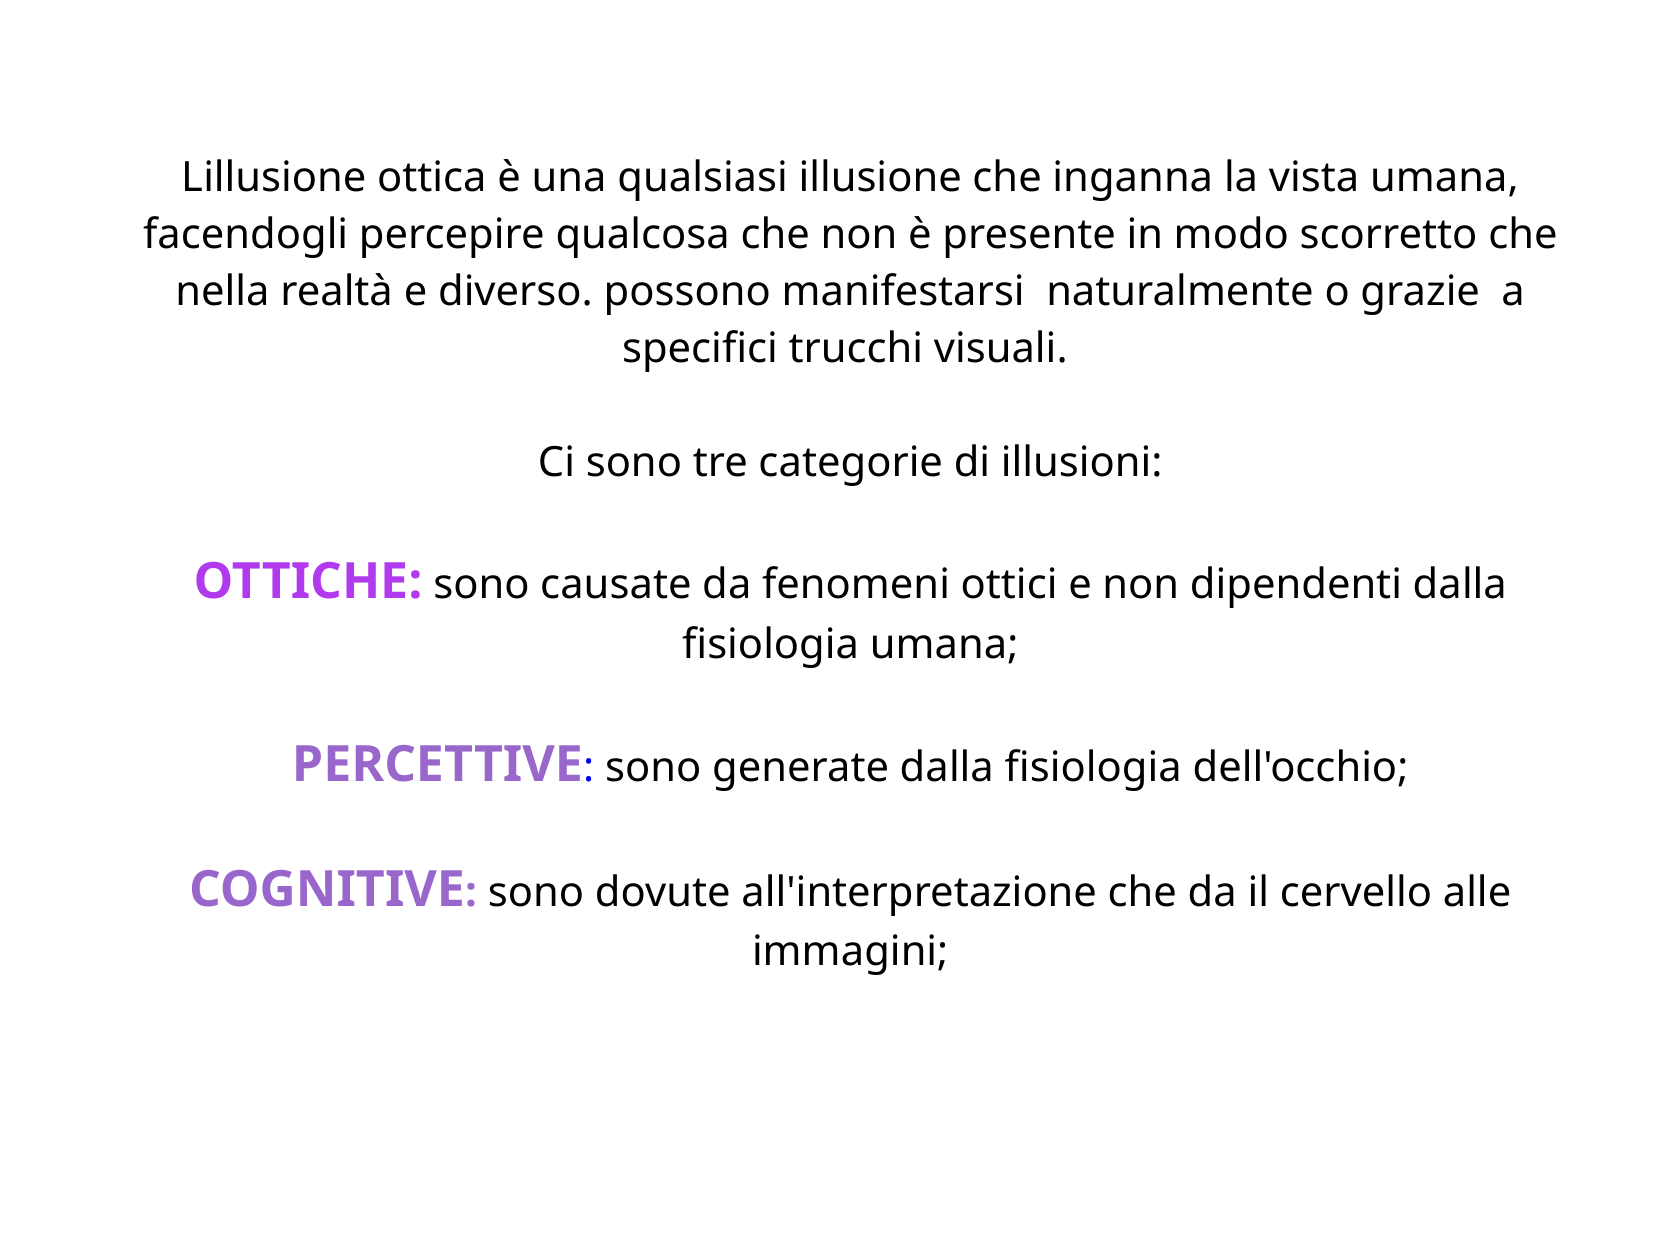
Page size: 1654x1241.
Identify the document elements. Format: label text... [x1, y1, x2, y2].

subtitle Lillusione ottica è una qualsiasi illusione che inganna la vista umana, facendogli percepire qualcosa che non è presente in modo scorretto che nella realtà e diverso. possono manifestarsi naturalmente o grazie a specifici trucchi visuali. Ci sono tre categorie di illusioni: OTTICHE: sono causate da fenomeni ottici e non dipendenti dalla fisiologia umana; PERCETTIVE: sono generate dalla fisiologia dell'occhio; COGNITIVE: sono dovute all'interpretazione che da il cervello alle immagini; [106, 230, 1595, 1241]
